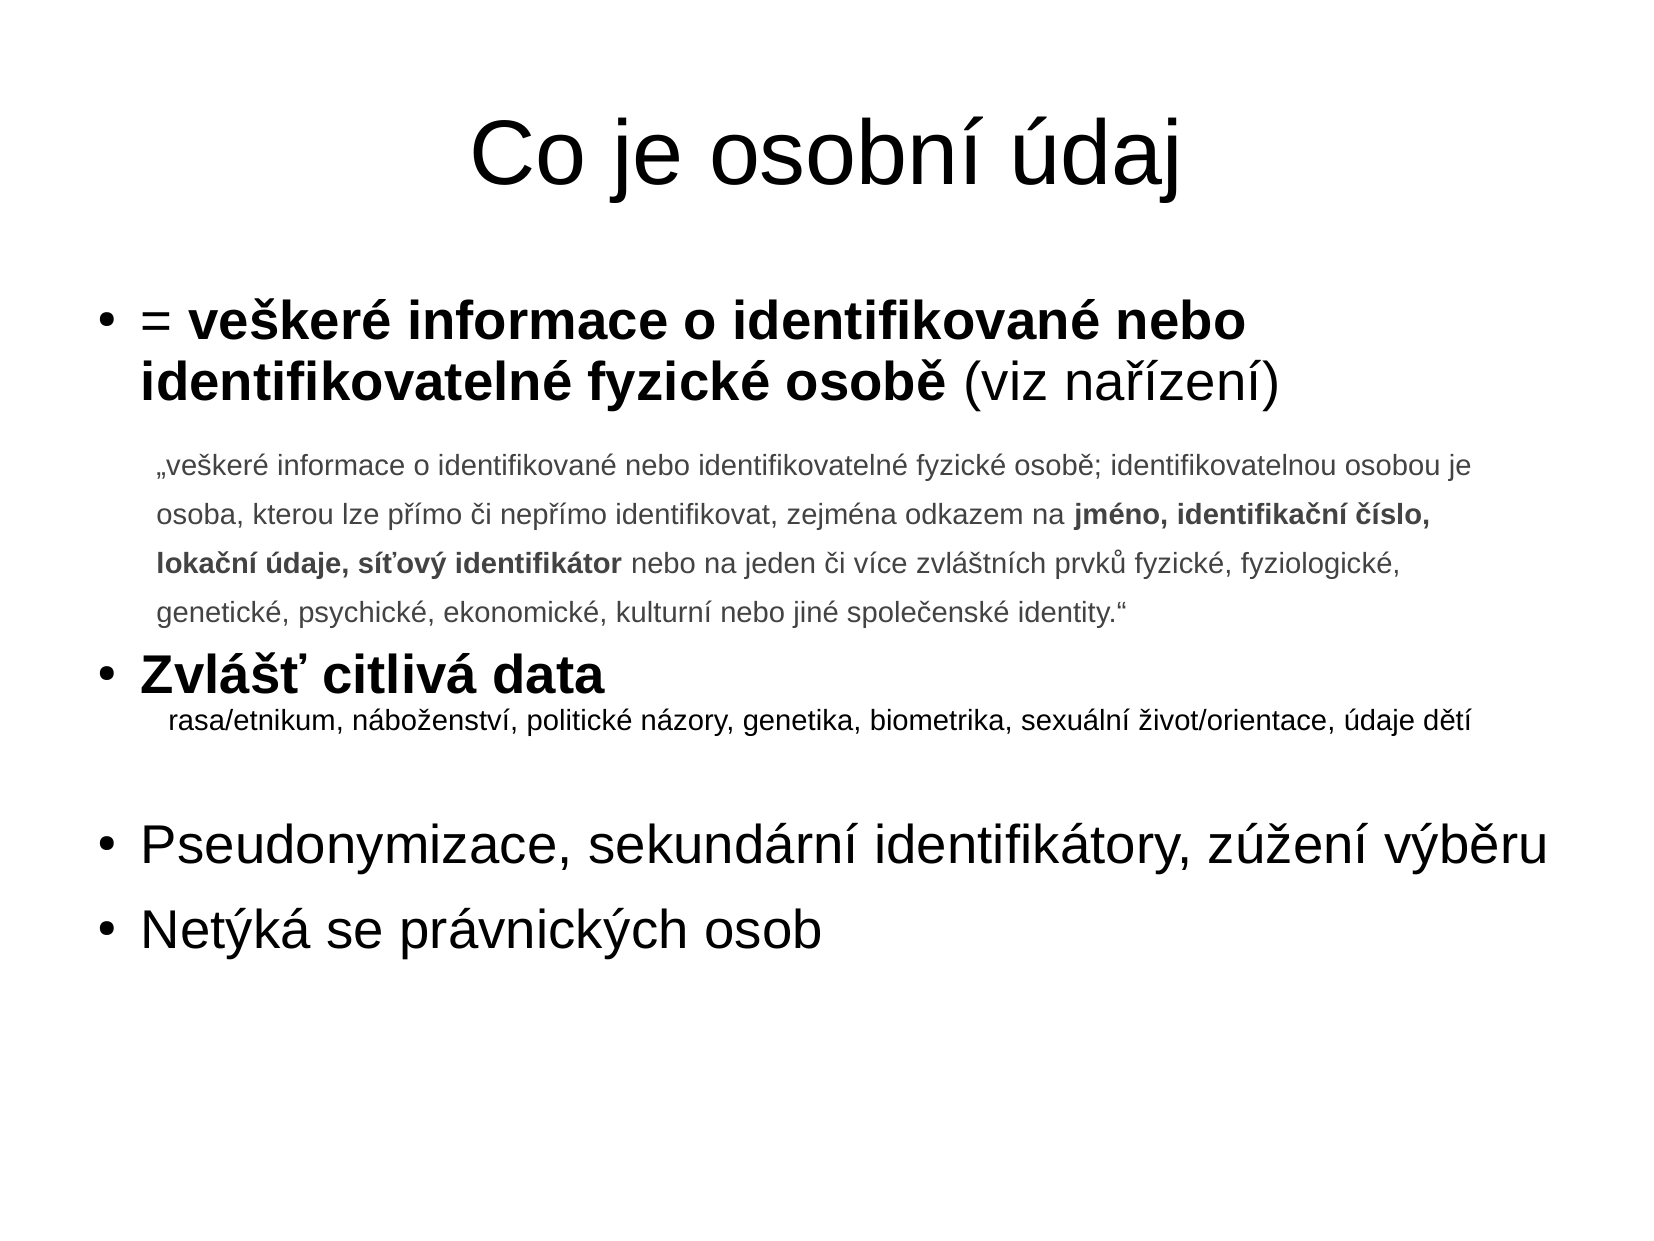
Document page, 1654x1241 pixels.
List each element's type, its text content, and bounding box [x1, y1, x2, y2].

text_box rasa/etnikum, náboženství, politické názory, genetika, biometrika, sexuální život/orientace, údaje dětí [153, 696, 1548, 745]
list = veškeré informace o identifikované nebo identifikovatelné fyzické osobě (viz nařízení) Zvlášť citlivá data Pseudonymizace, sekundární identifikátory, zúžení výběru Netýká se právnických osob [82, 290, 1571, 1010]
title Co je osobní údaj [82, 49, 1571, 257]
text_box „veškeré informace o identifikované nebo identifikovatelné fyzické osobě; identifikovatelnou osobou je osoba, kterou lze přímo či nepřímo identifikovat, zejména odkazem na jméno, identifikační číslo, lokační údaje, síťový identifikátor nebo na jeden či více zvláštních prvků fyzické, fyziologické, genetické, psychické, ekonomické, kulturní nebo jiné společenské identity.“ [141, 425, 1512, 621]
